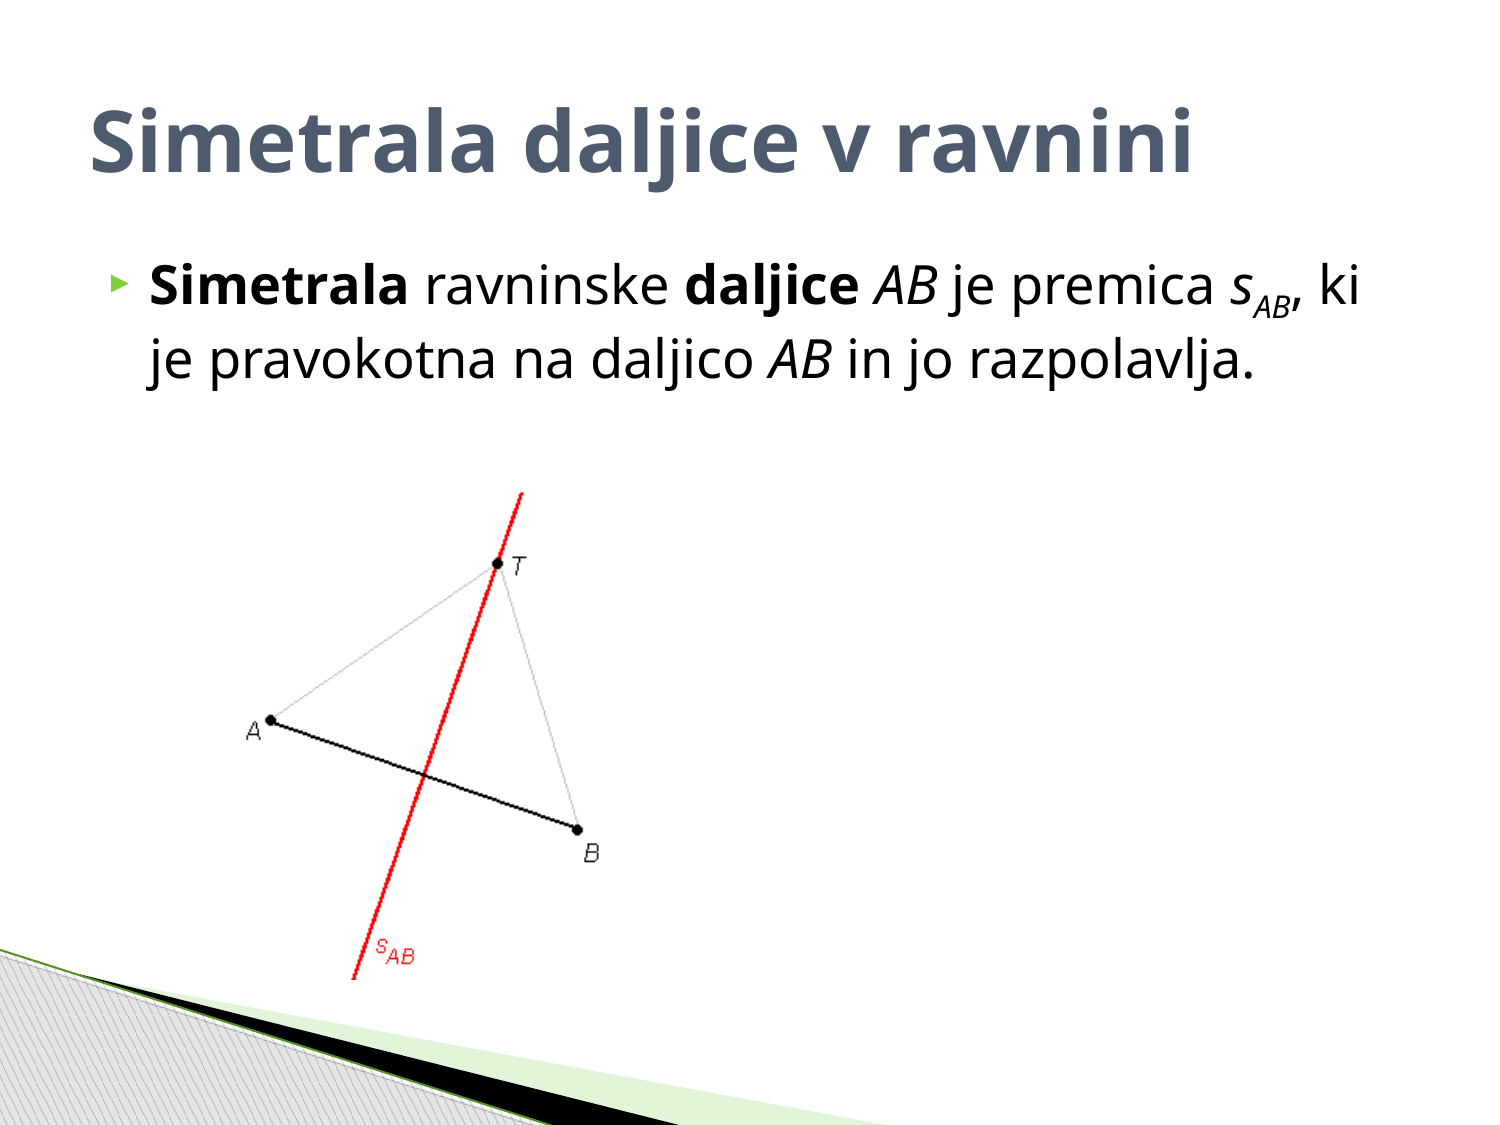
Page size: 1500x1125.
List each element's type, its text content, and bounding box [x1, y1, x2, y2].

picture [242, 491, 616, 980]
list Simetrala ravninske daljice AB je premica sAB, ki je pravokotna na daljico AB in jo razpolavlja. [75, 242, 1425, 986]
title Simetrala daljice v ravnini [75, 45, 1425, 233]
